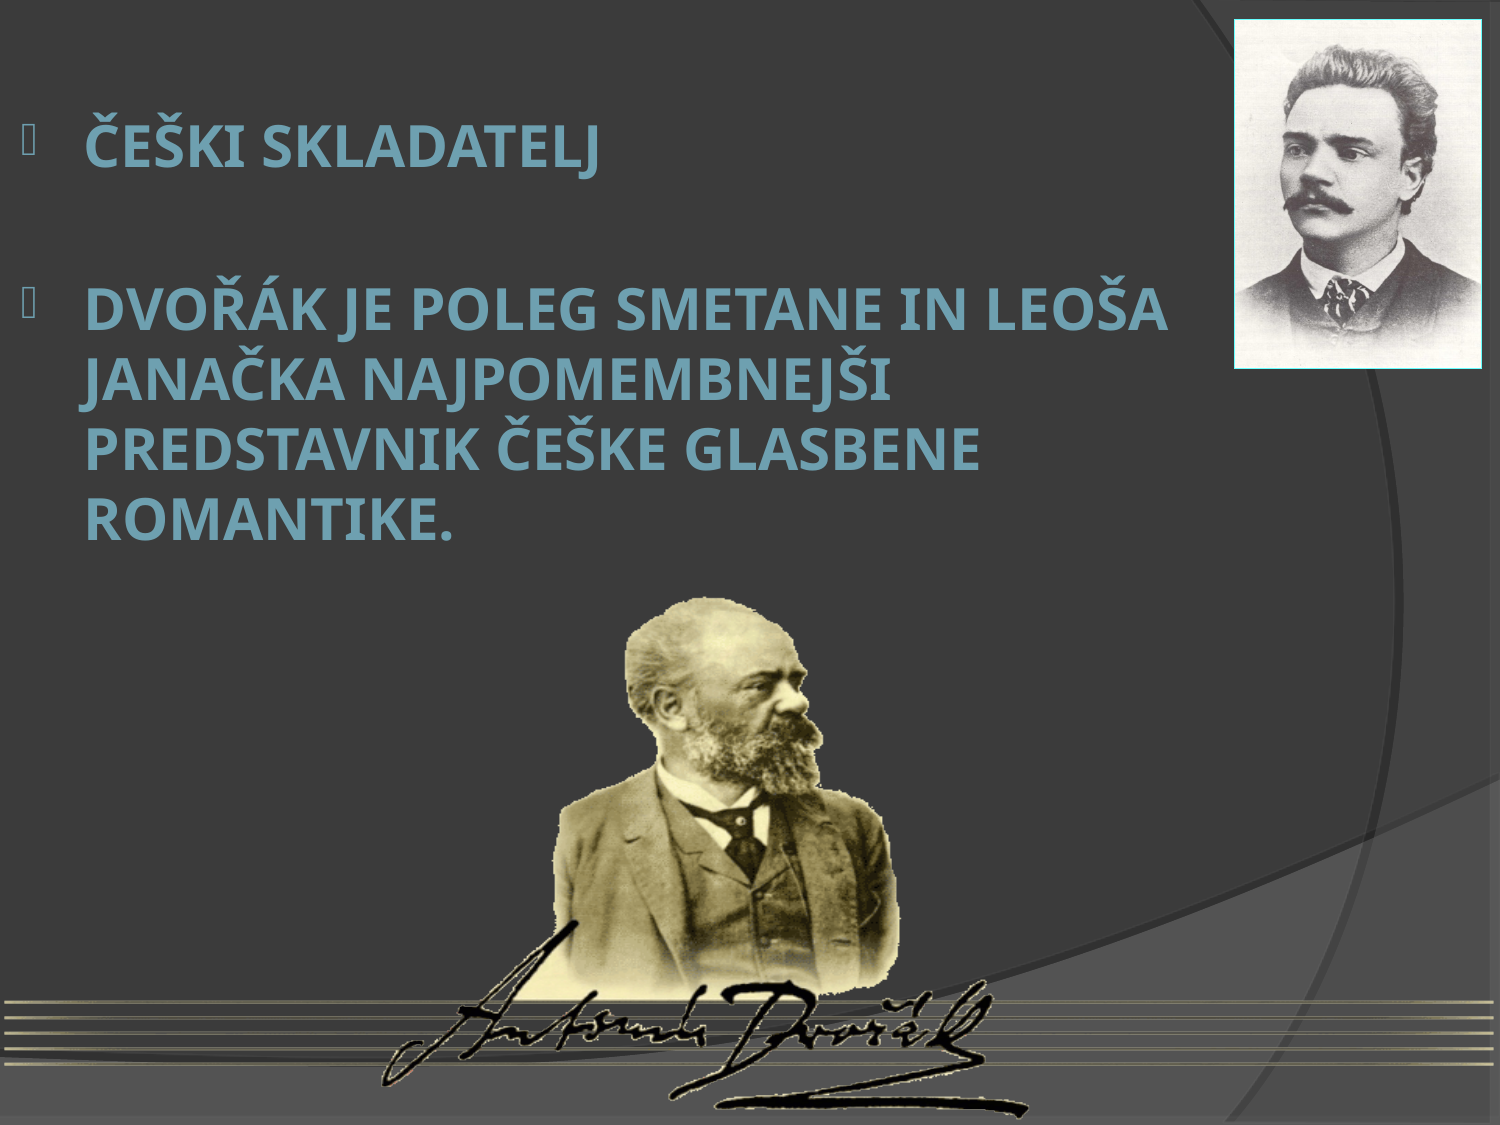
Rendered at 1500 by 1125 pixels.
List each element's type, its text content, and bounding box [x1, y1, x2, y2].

list ČEŠKI SKLADATELJ DVOŘÁK JE POLEG SMETANE IN LEOŠA JANAČKA NAJPOMEMBNEJŠI PREDSTAVNIK ČEŠKE GLASBENE ROMANTIKE. [0, 101, 1225, 587]
picture [0, 587, 1500, 1125]
picture [1234, 19, 1482, 369]
